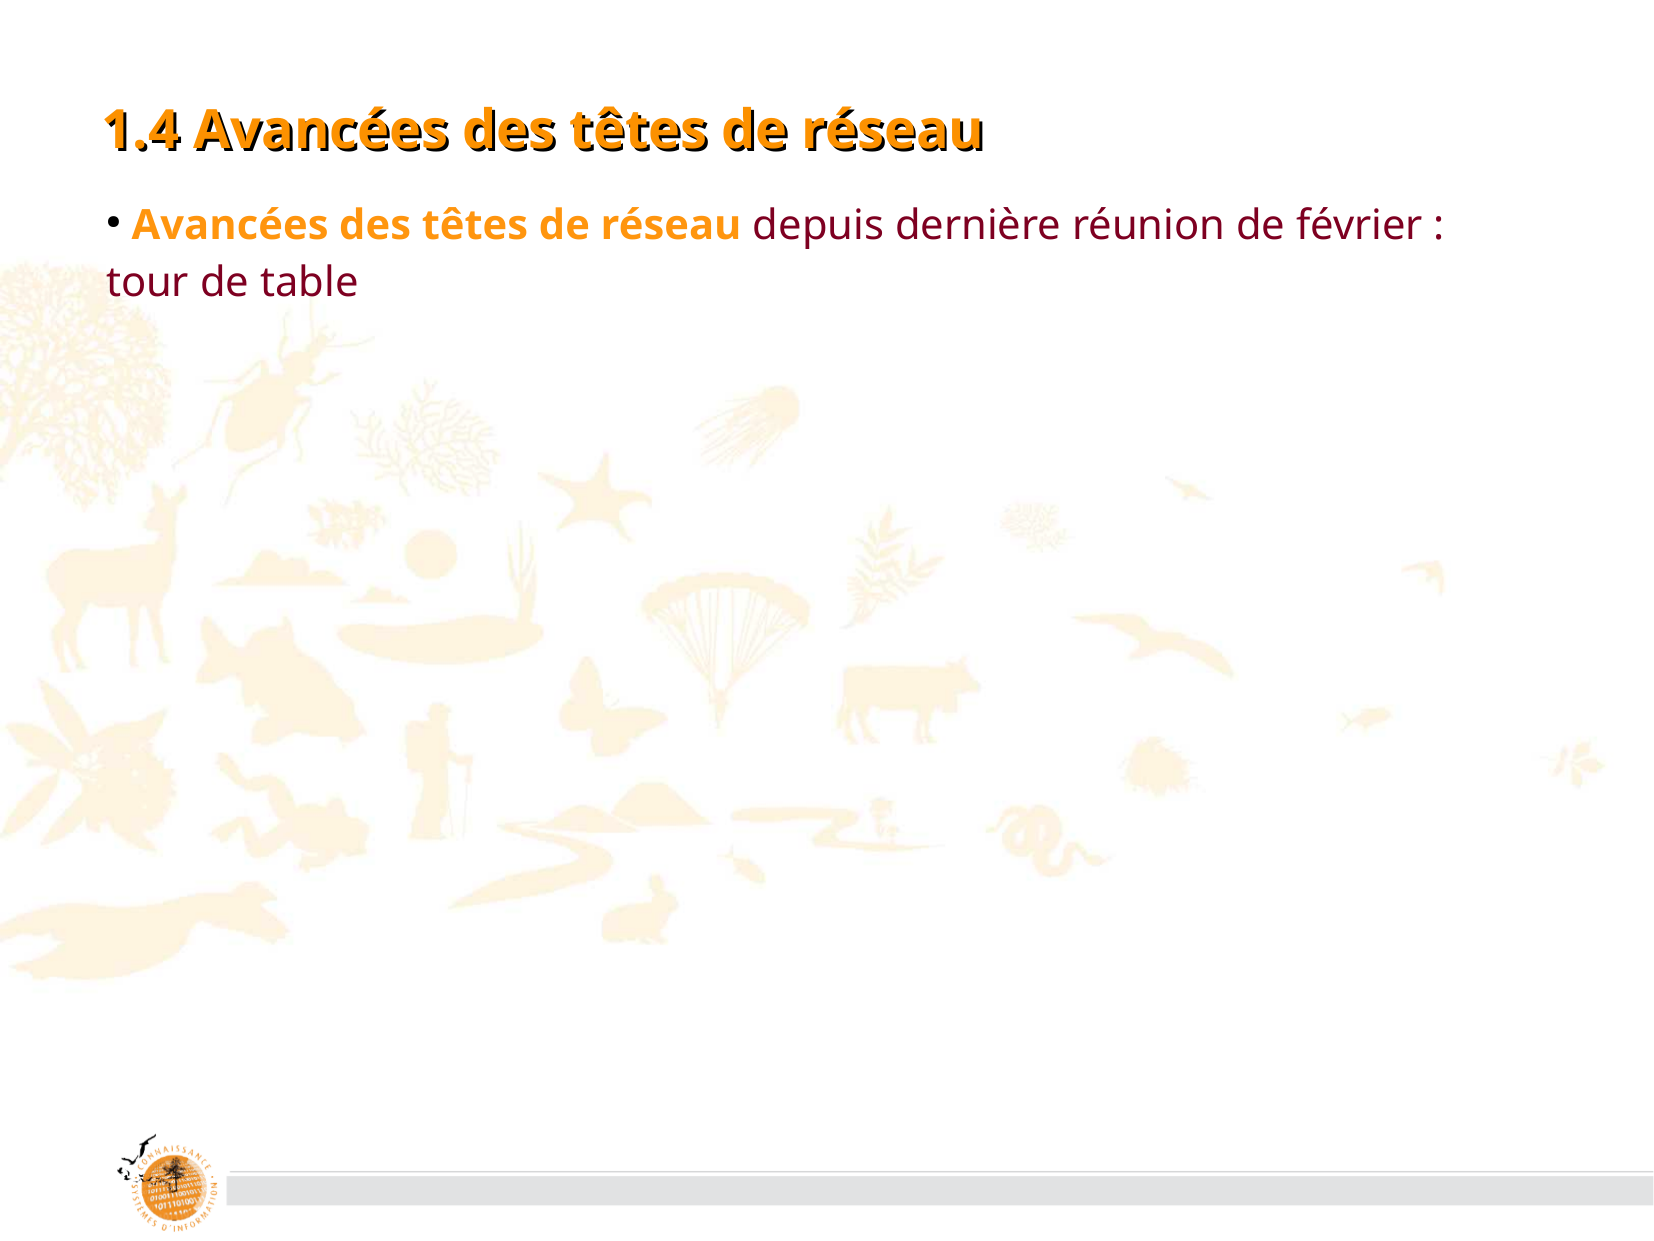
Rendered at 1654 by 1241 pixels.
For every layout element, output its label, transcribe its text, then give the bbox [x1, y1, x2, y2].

title 1.4 Avancées des têtes de réseau [82, 49, 1571, 207]
picture [0, 0, 1654, 1241]
subtitle Avancées des têtes de réseau depuis dernière réunion de février : tour de table [106, 189, 1536, 1118]
